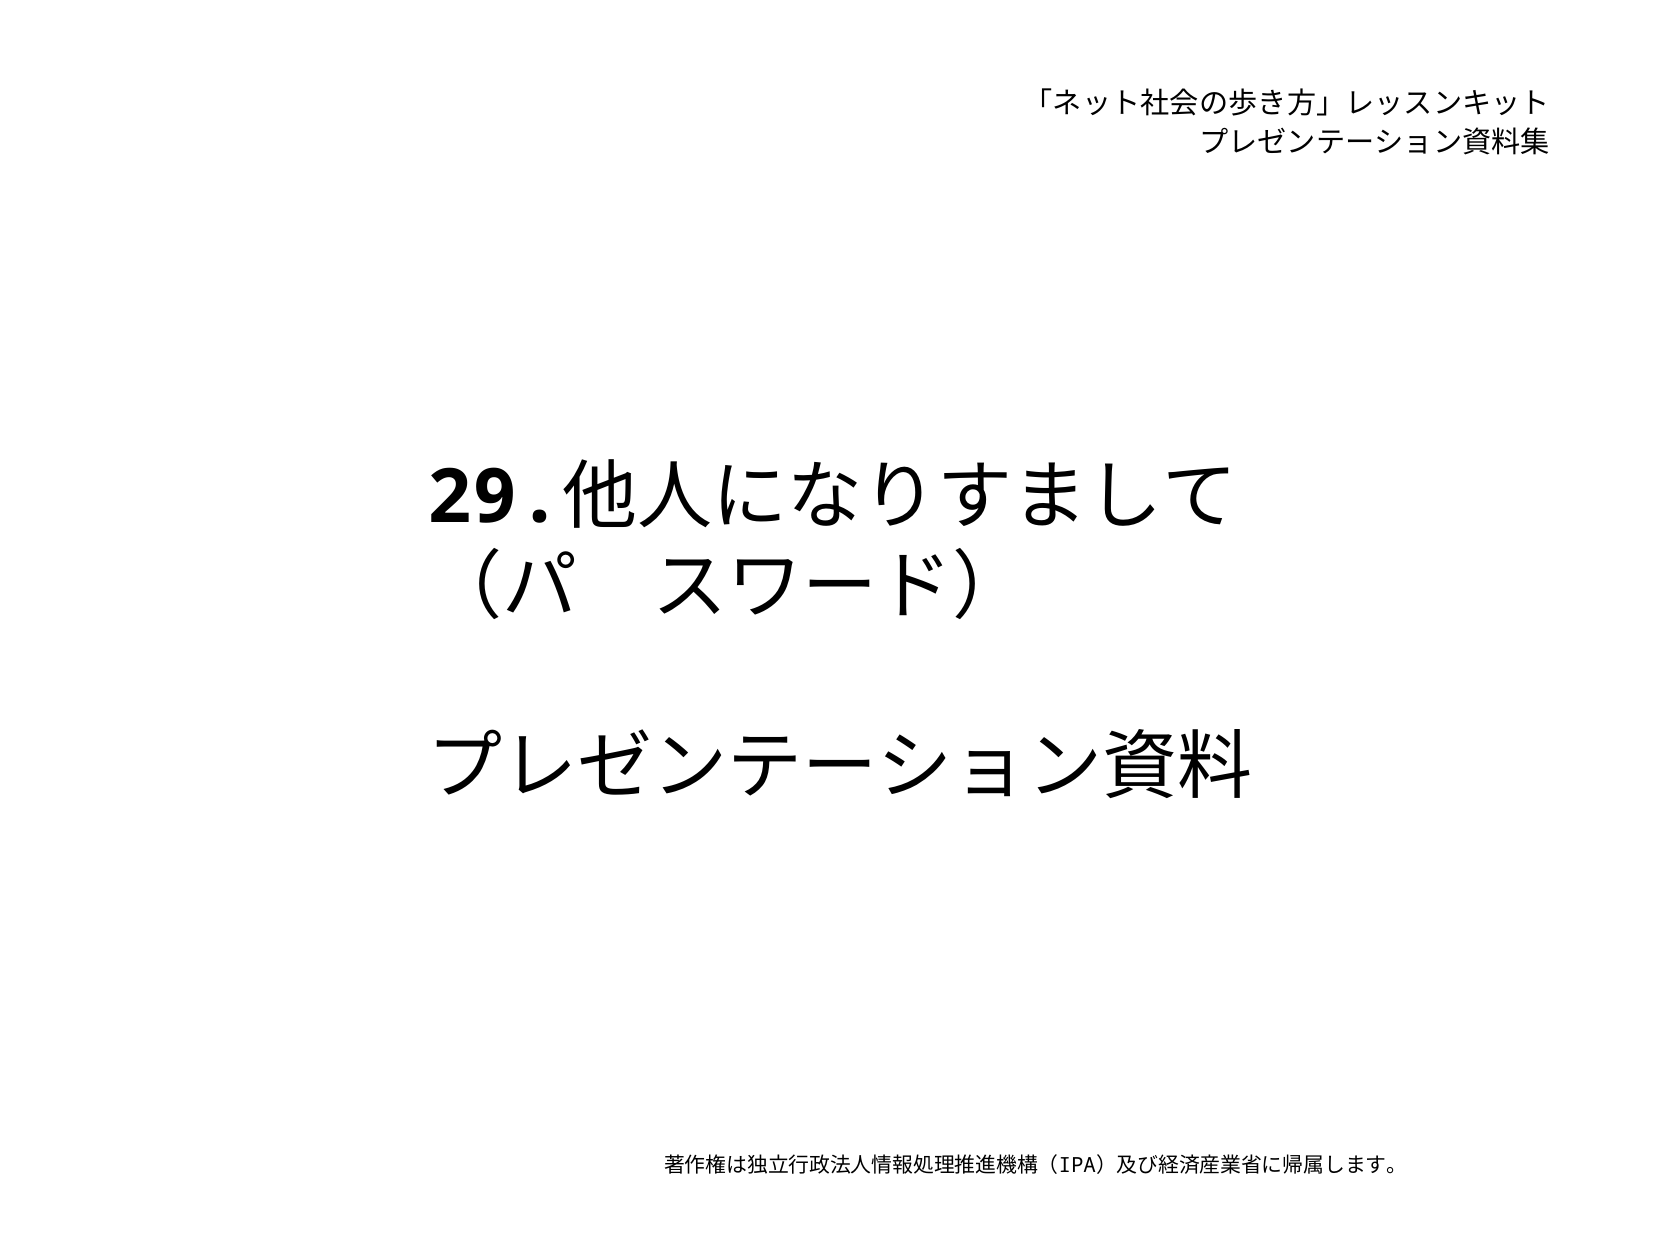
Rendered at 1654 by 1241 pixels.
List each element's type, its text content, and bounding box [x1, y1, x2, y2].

text_box 「ネット社会の歩き方」レッスンキット プレゼンテーション資料集 [1003, 74, 1566, 169]
text_box 29.他人になりすまして（パ スワード） プレゼンテーション資料 [413, 442, 1388, 819]
text_box 著作権は独立行政法人情報処理推進機構（IPA）及び経済産業省に帰属します。 [649, 1145, 1536, 1186]
